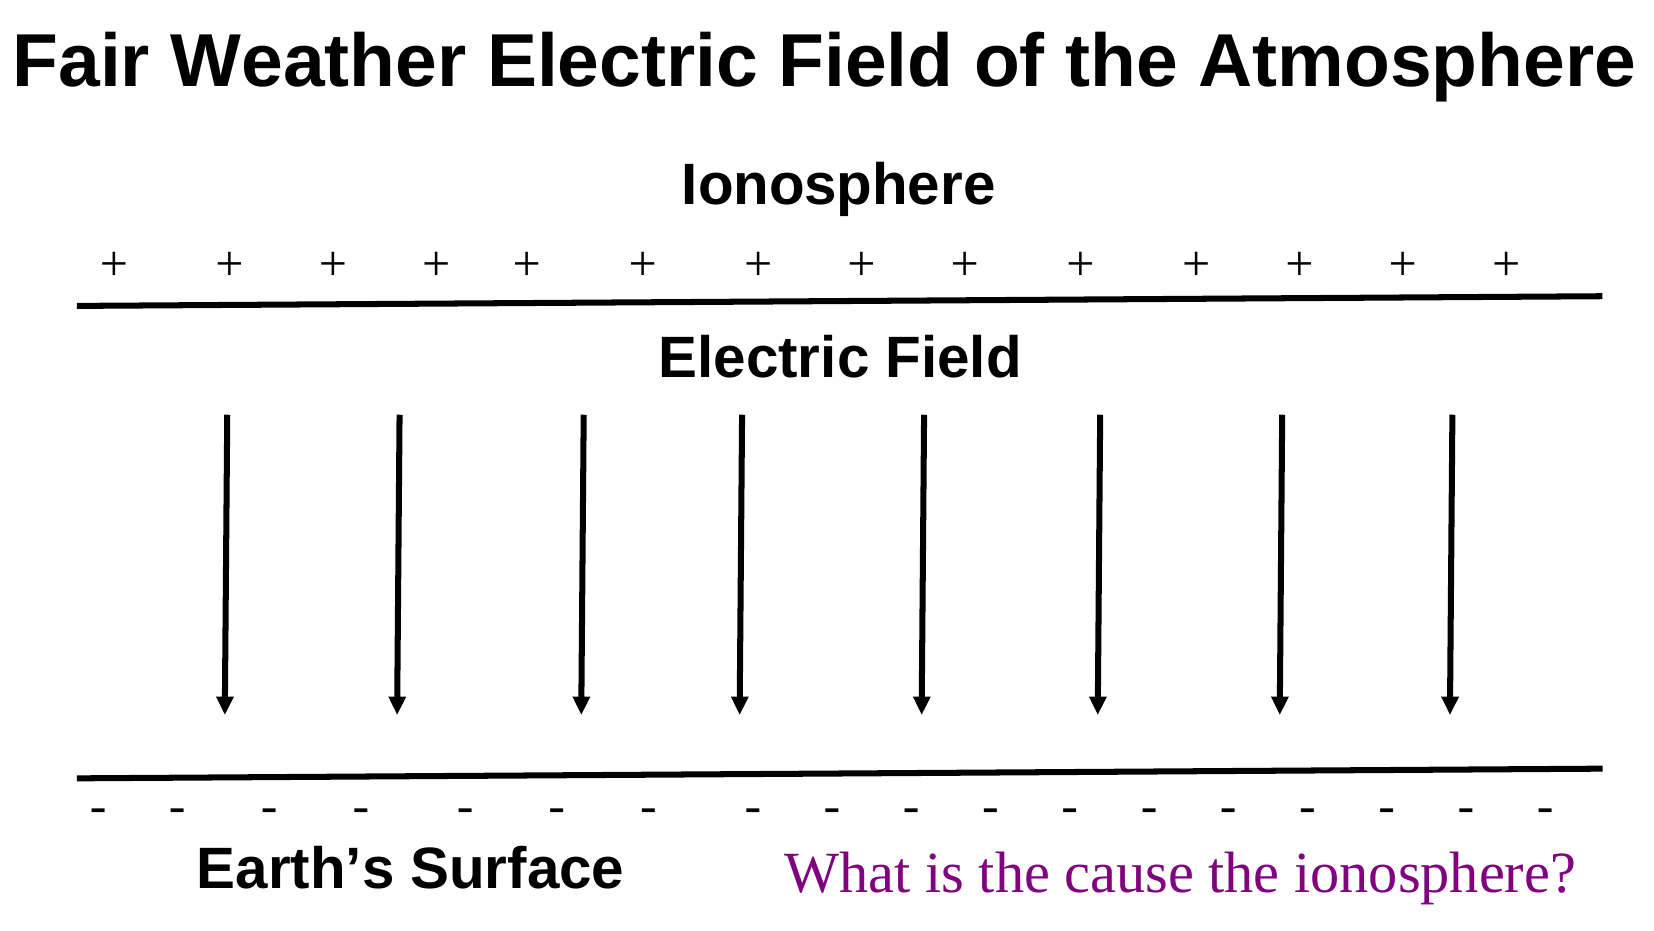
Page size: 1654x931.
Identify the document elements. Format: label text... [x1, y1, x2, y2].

text_box Electric Field [279, 311, 1402, 398]
text_box Earth’s Surface [24, 822, 798, 908]
text_box - - - - - - - - - - - - - - - - - - [74, 764, 1595, 841]
title Fair Weather Electric Field of the Atmosphere [0, 5, 1654, 107]
text_box Ionosphere [276, 138, 1402, 223]
text_box + + + + + + + + + + + + + + [85, 223, 1627, 299]
text_box What is the cause the ionosphere? [768, 832, 1594, 907]
